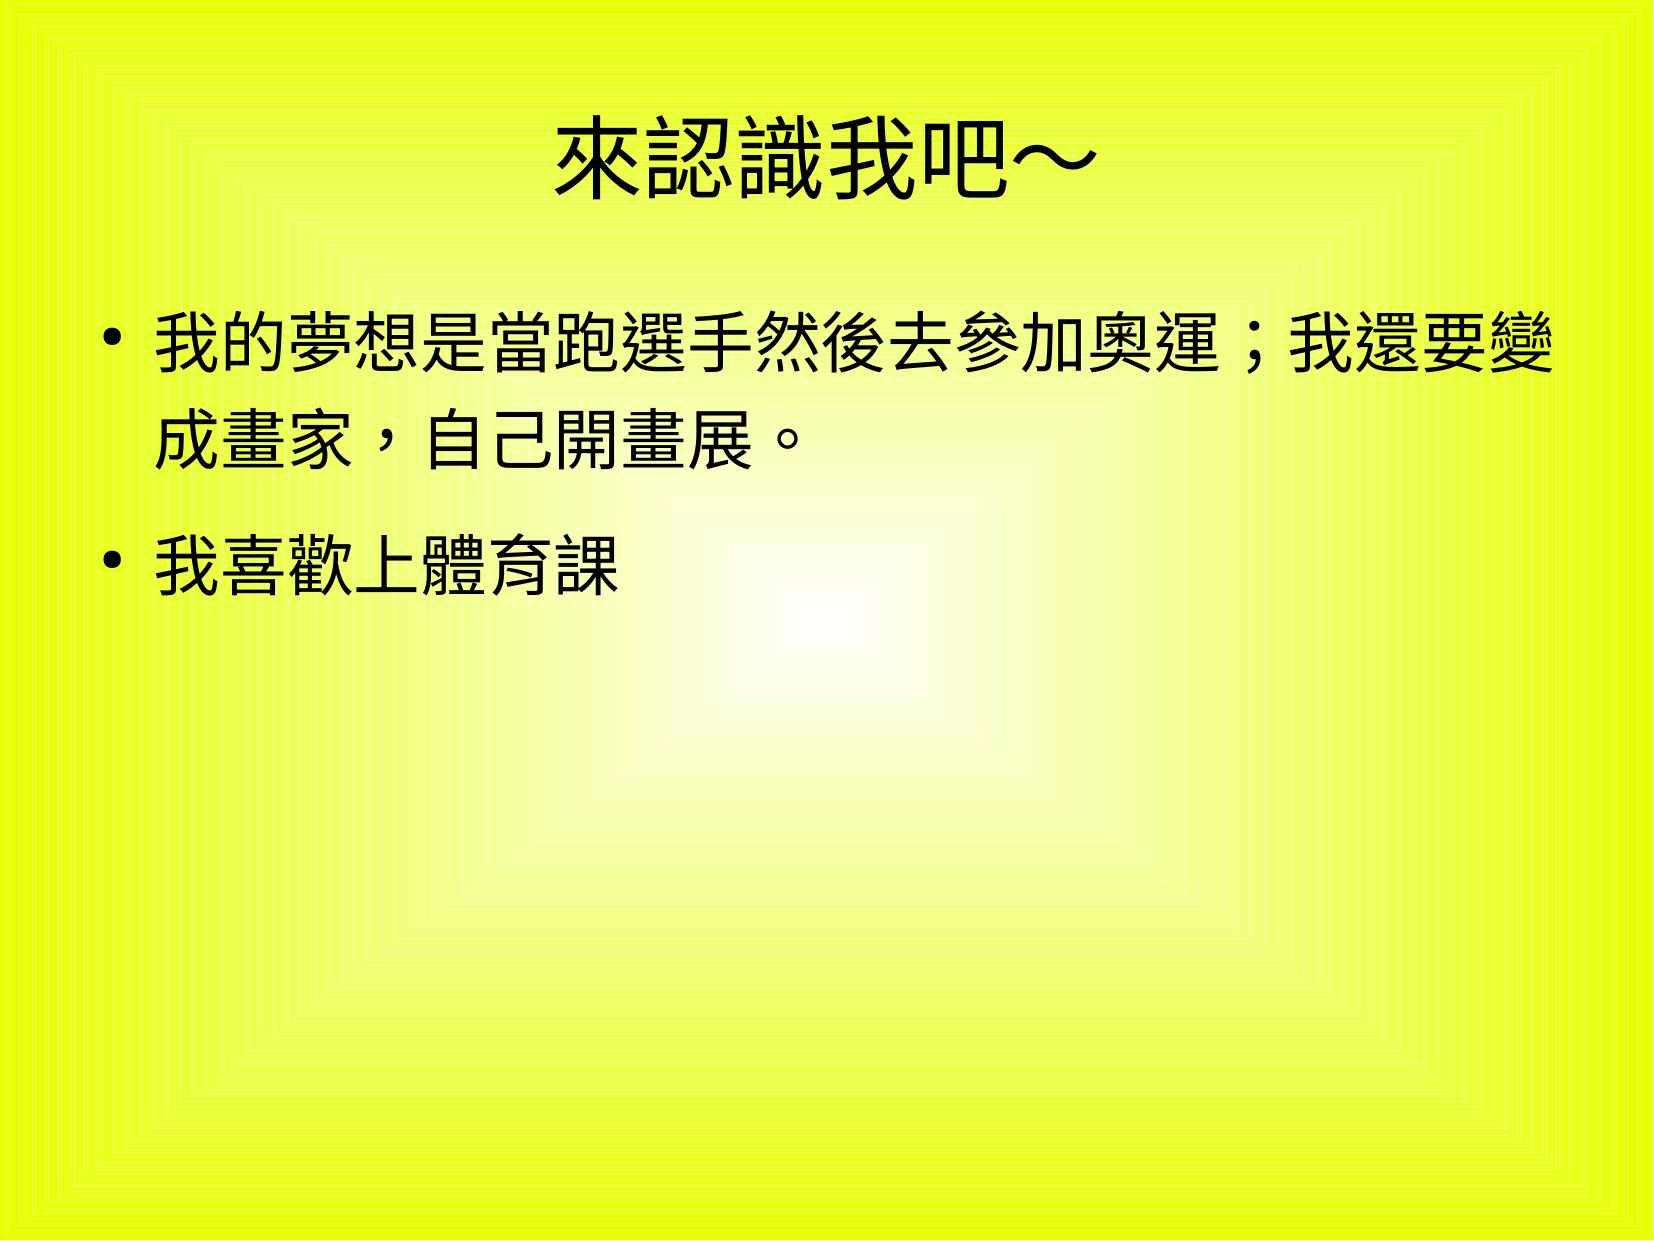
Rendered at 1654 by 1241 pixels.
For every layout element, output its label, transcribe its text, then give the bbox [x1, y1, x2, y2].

title 來認識我吧～ [82, 49, 1571, 257]
list 我的夢想是當跑選手然後去參加奧運；我還要變成畫家，自己開畫展。 我喜歡上體育課 [82, 290, 1571, 1010]
